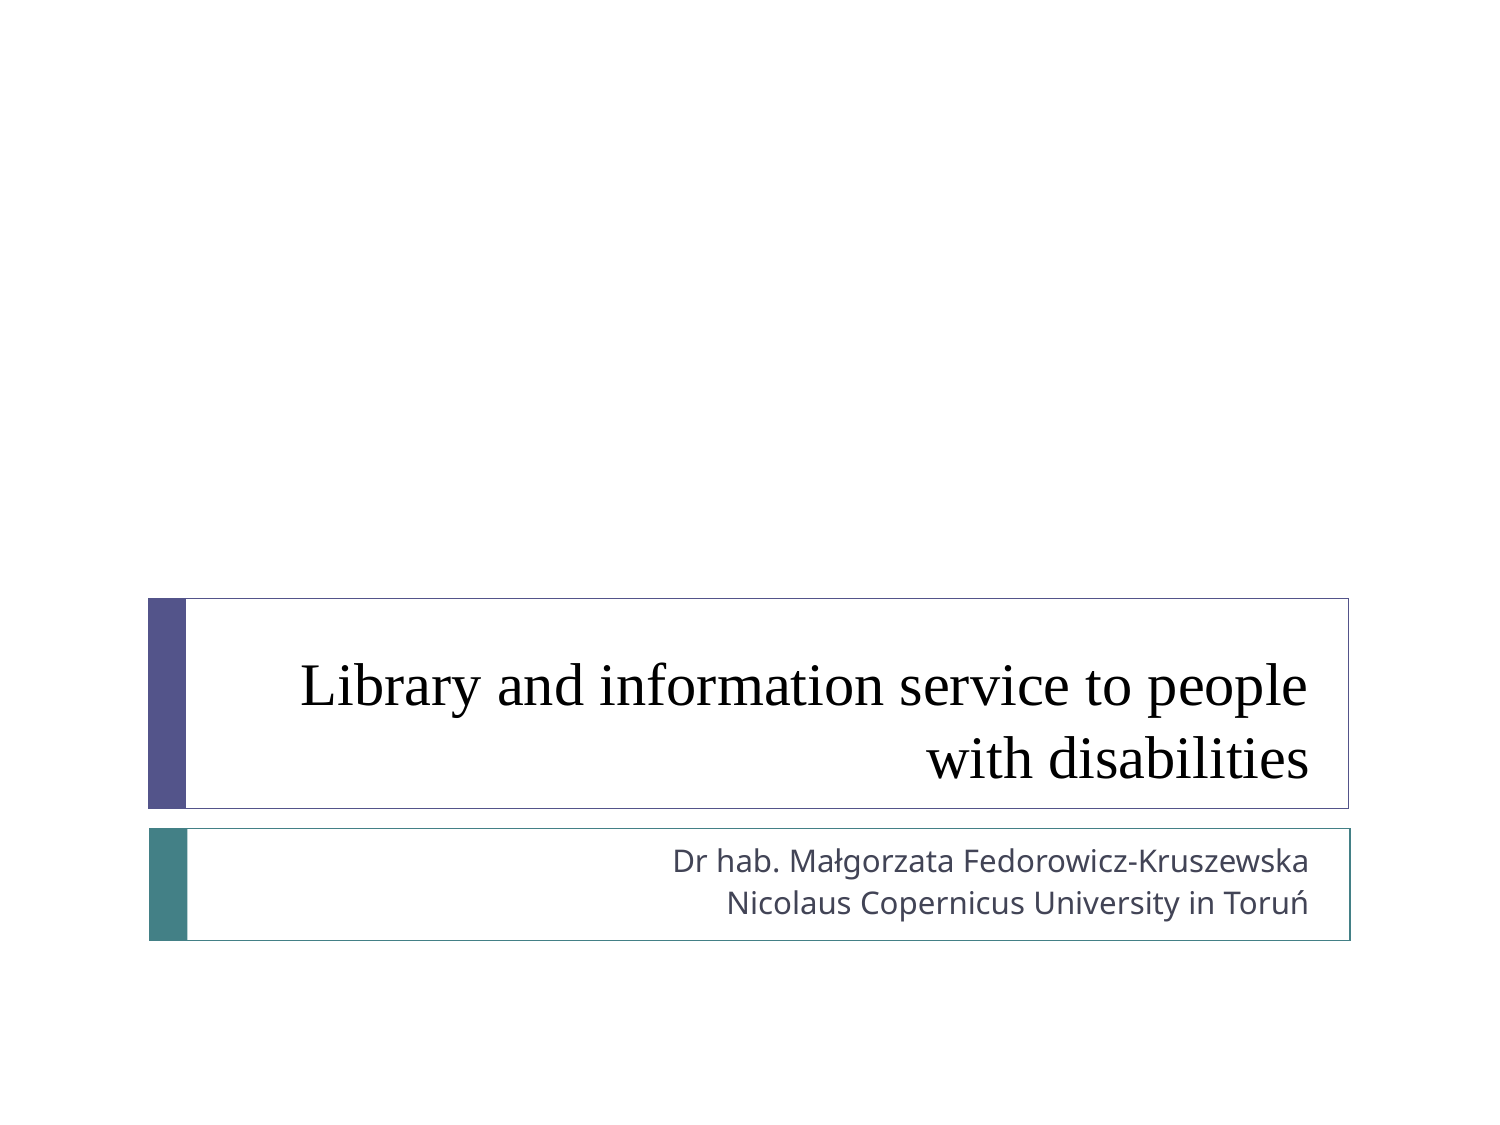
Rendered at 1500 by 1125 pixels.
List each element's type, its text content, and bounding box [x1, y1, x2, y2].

title Library and information service to people with disabilities [200, 637, 1326, 801]
text_box Dr hab. Małgorzata Fedorowicz-Kruszewska Nicolaus Copernicus University in Toruń [200, 840, 1326, 971]
